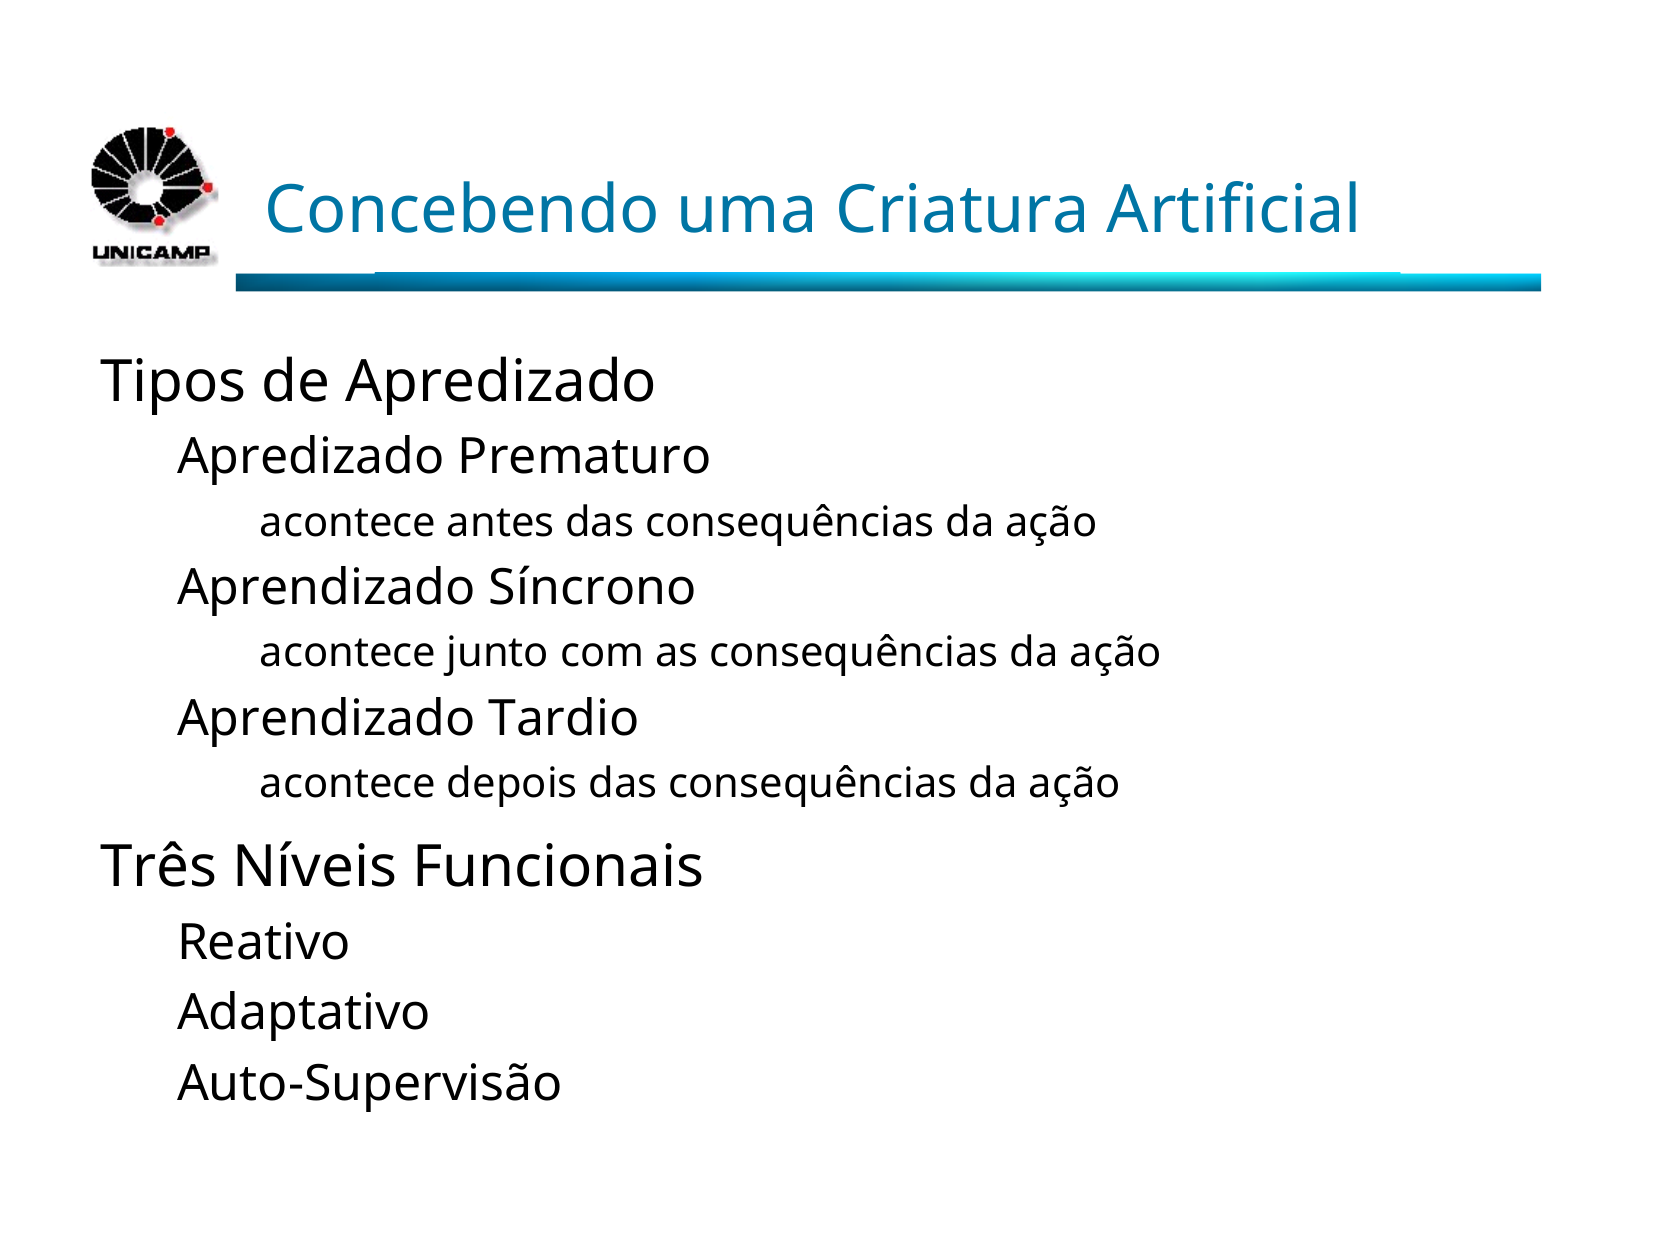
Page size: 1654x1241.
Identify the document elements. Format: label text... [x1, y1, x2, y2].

list Tipos de Apredizado Apredizado Prematuro acontece antes das consequências da ação Aprendizado Síncrono acontece junto com as consequências da ação Aprendizado Tardio acontece depois das consequências da ação Três Níveis Funcionais Reativo Adaptativo Auto-Supervisão [82, 340, 1562, 1194]
title Concebendo uma Criatura Artificial [257, 41, 1581, 248]
picture [125, 272, 1654, 295]
